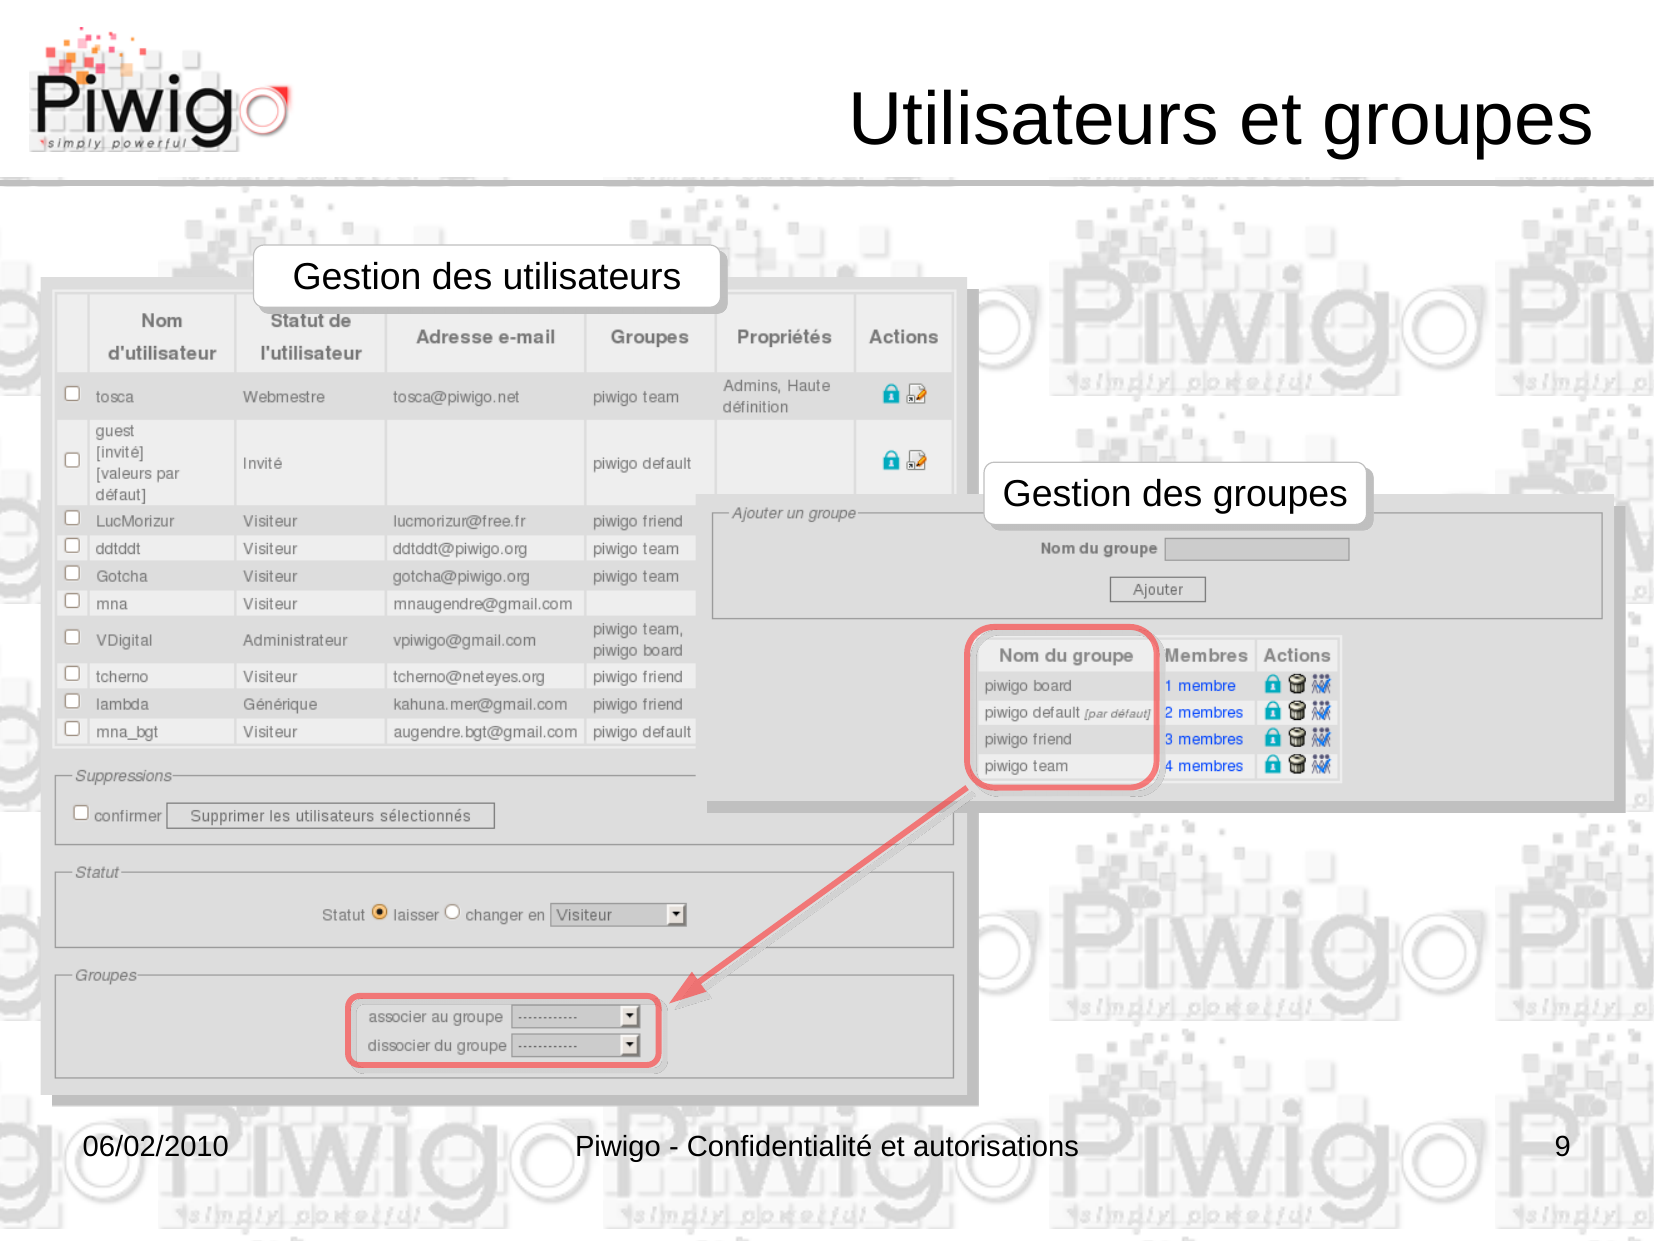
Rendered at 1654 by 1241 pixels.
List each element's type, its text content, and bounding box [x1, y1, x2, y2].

title Utilisateurs et groupes [295, 66, 1595, 170]
text_box Gestion des groupes [984, 462, 1367, 525]
text_box Gestion des utilisateurs [253, 245, 721, 308]
text_box [967, 626, 1157, 788]
picture [0, 0, 1654, 180]
picture [0, 186, 1654, 1241]
text_box [348, 995, 659, 1066]
